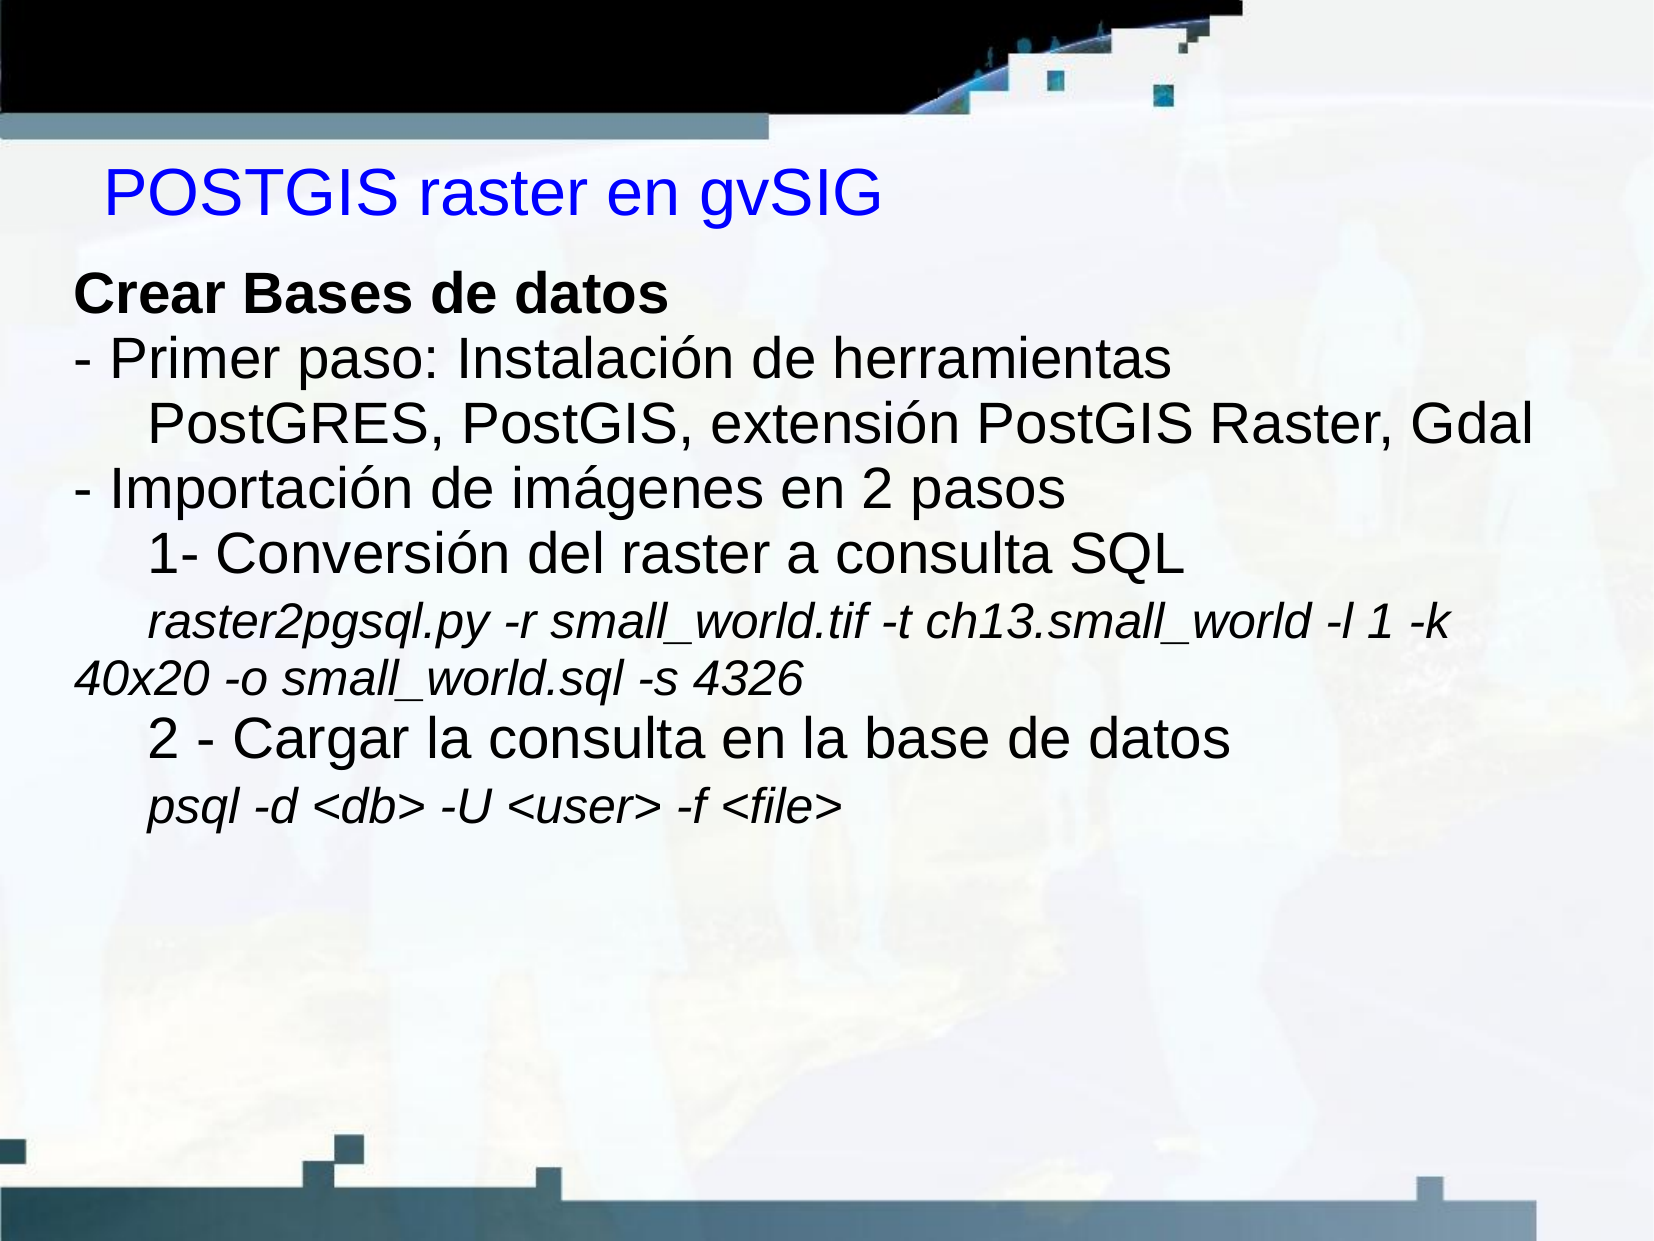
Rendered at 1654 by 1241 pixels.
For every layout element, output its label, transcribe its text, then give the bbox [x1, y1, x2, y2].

picture [0, 0, 1654, 1241]
text_box POSTGIS raster en gvSIG [88, 147, 916, 238]
text_box Crear Bases de datos - Primer paso: Instalación de herramientas PostGRES, PostGIS, extensión PostGIS Raster, Gdal - Importación de imágenes en 2 pasos 1- Conversión del raster a consulta SQL raster2pgsql.py -r small_world.tif -t ch13.small_world -l 1 -k 40x20 -o small_world.sql -s 4326 2 - Cargar la consulta en la base de datos psql -d <db> -U <user> -f <file> [59, 252, 1595, 1132]
